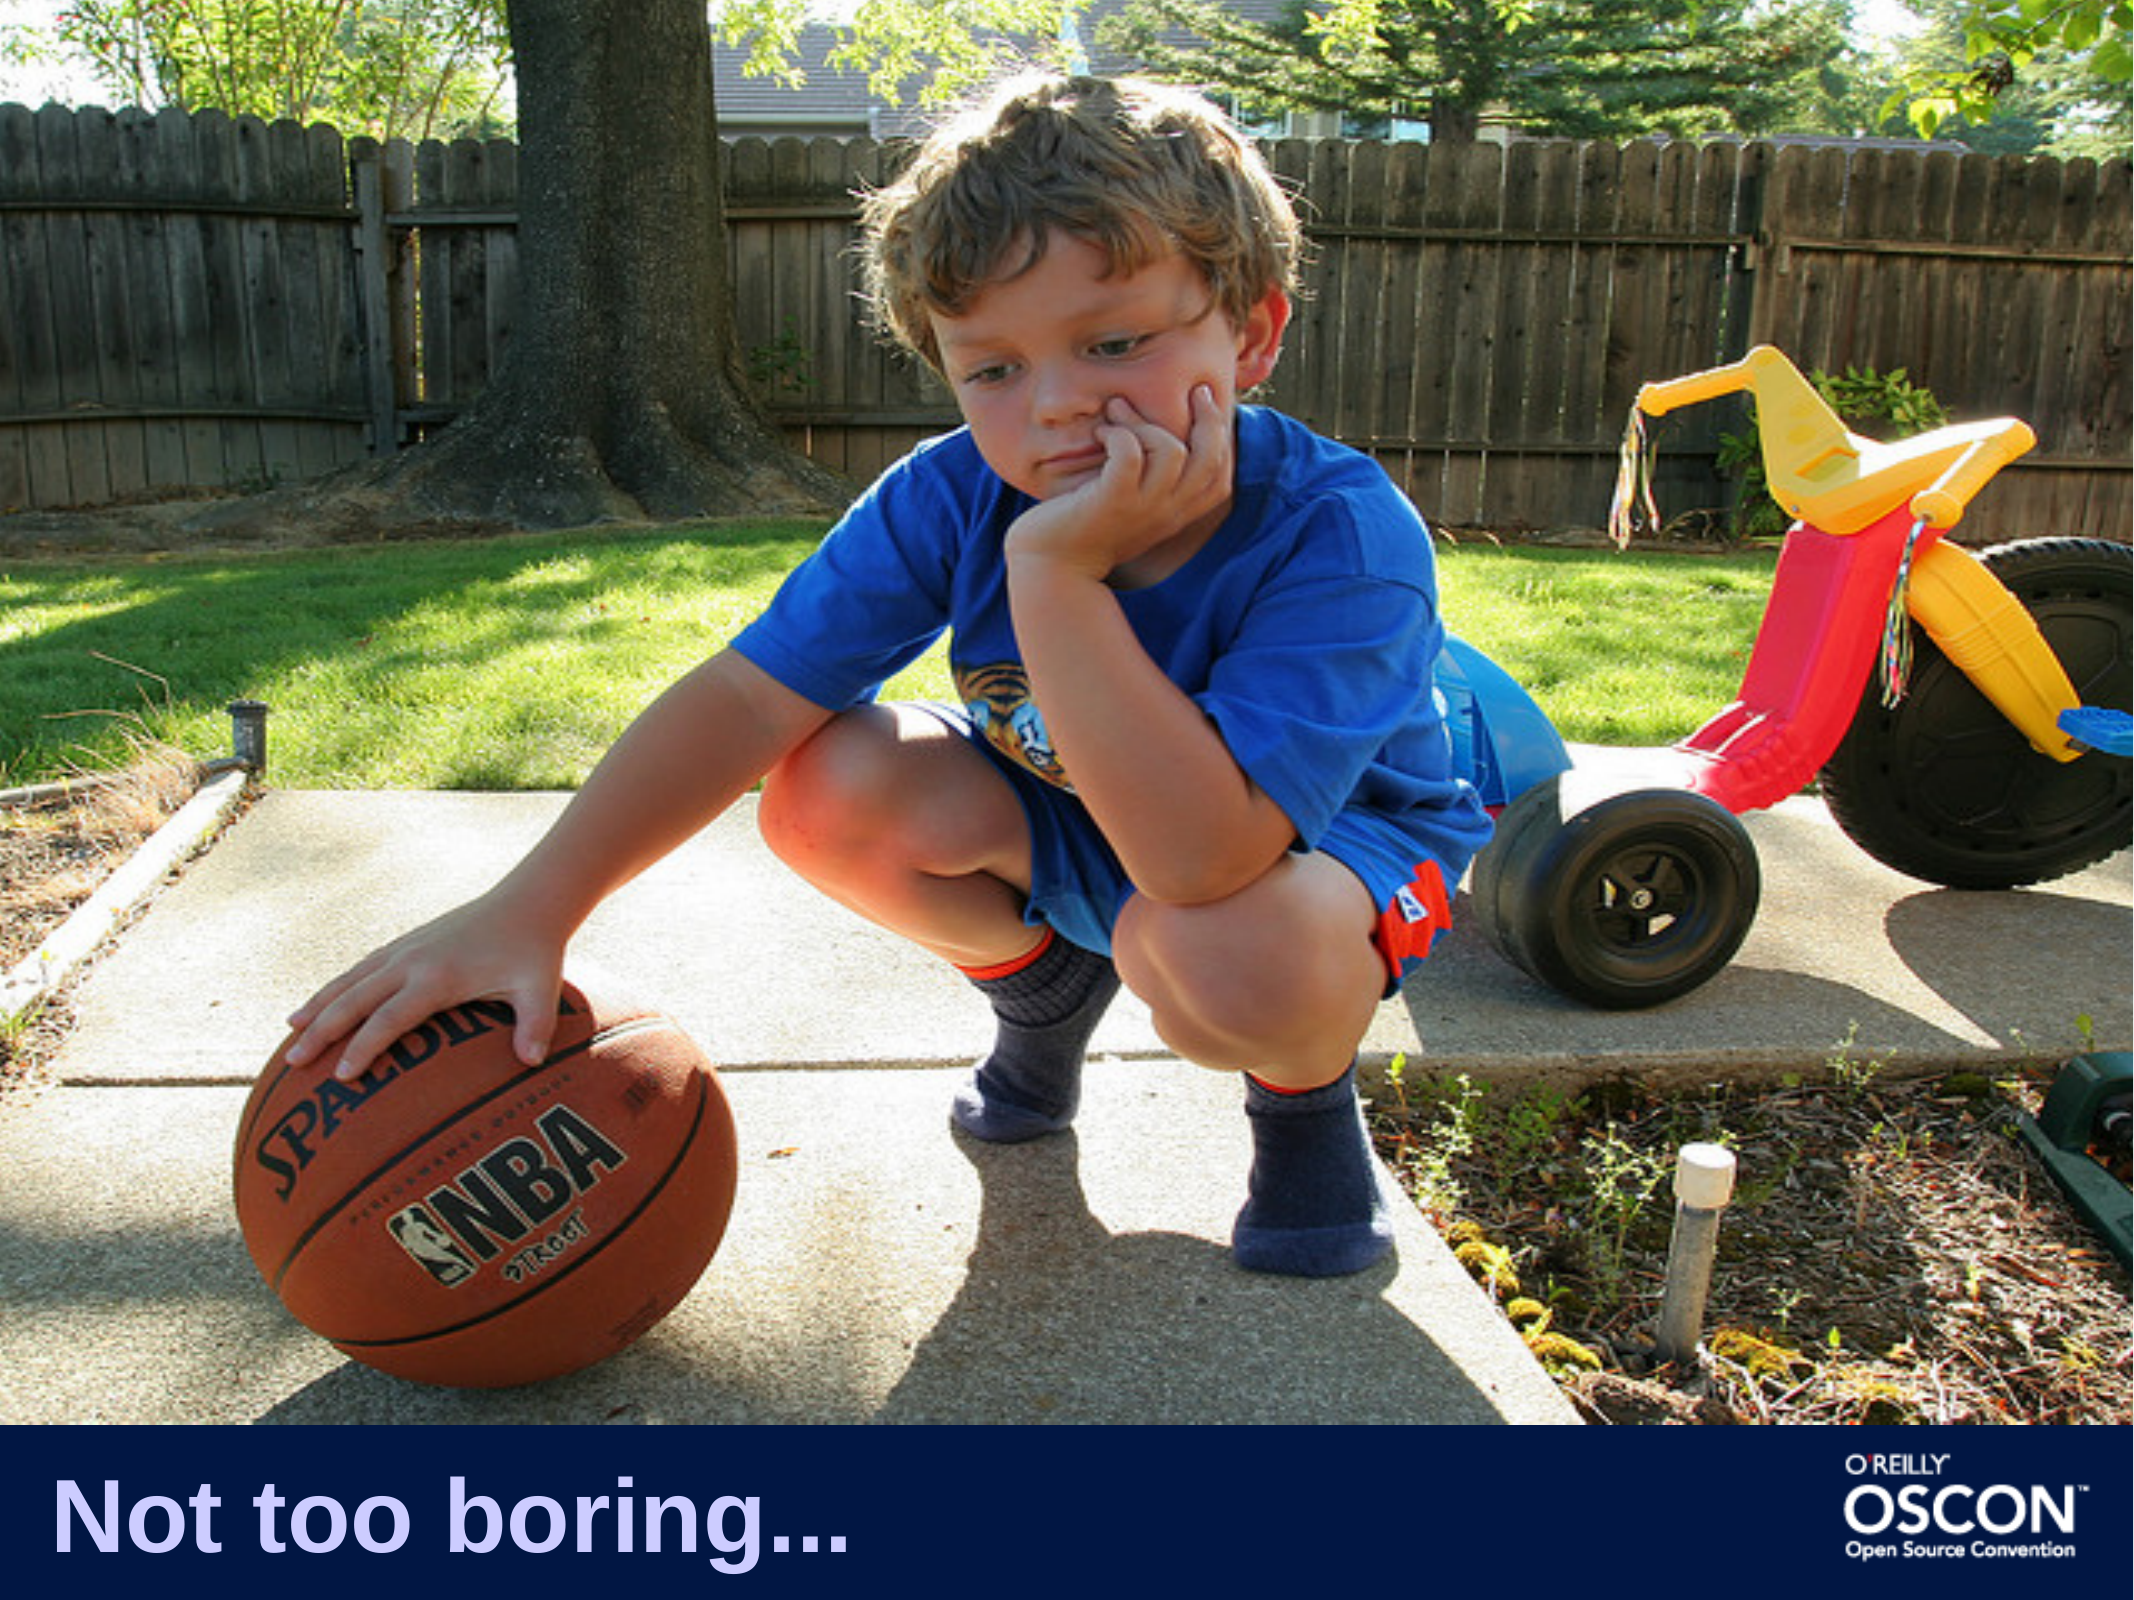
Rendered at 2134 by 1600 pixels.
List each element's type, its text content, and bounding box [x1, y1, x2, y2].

title Not too boring... [41, 1432, 2094, 1600]
picture [0, 0, 2134, 1600]
